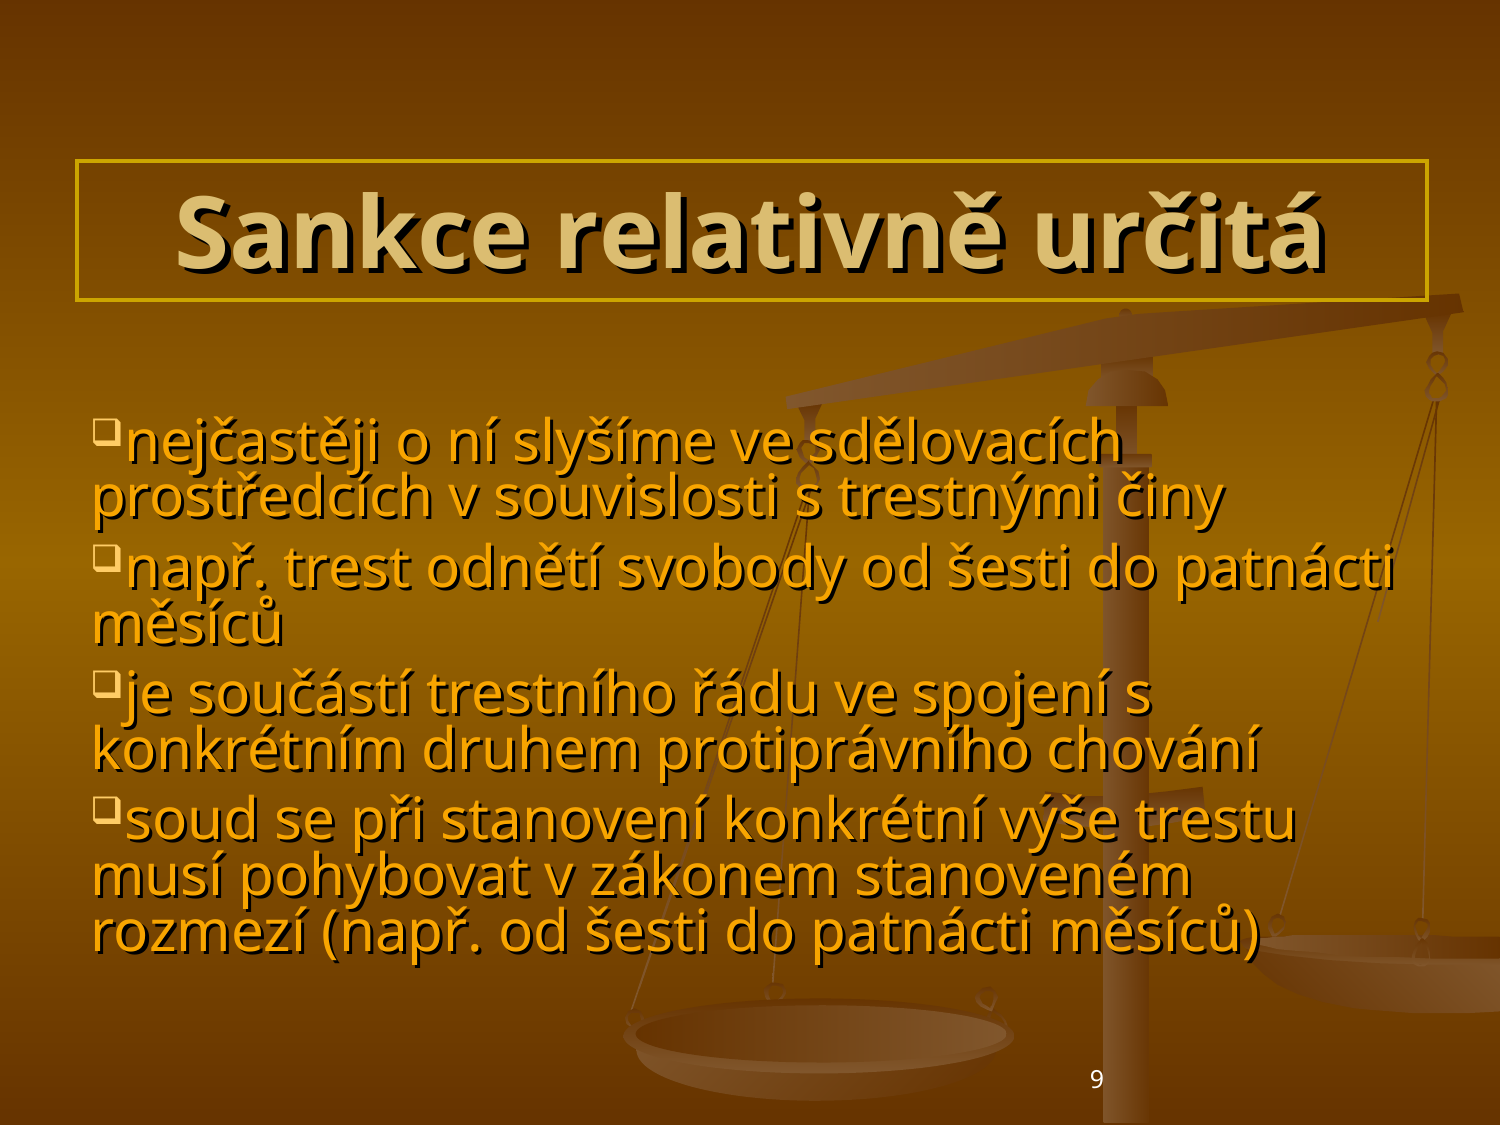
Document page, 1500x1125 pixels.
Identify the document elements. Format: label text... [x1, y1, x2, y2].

title Sankce relativně určitá [76, 160, 1427, 301]
list nejčastěji o ní slyšíme ve sdělovacích prostředcích v souvislosti s trestnými činy např. trest odnětí svobody od šesti do patnácti měsíců je součástí trestního řádu ve spojení s konkrétním druhem protiprávního chování soud se při stanovení konkrétní výše trestu musí pohybovat v zákonem stanoveném rozmezí (např. od šesti do patnácti měsíců) [75, 408, 1426, 1012]
text_box [1074, 1029, 1425, 1105]
